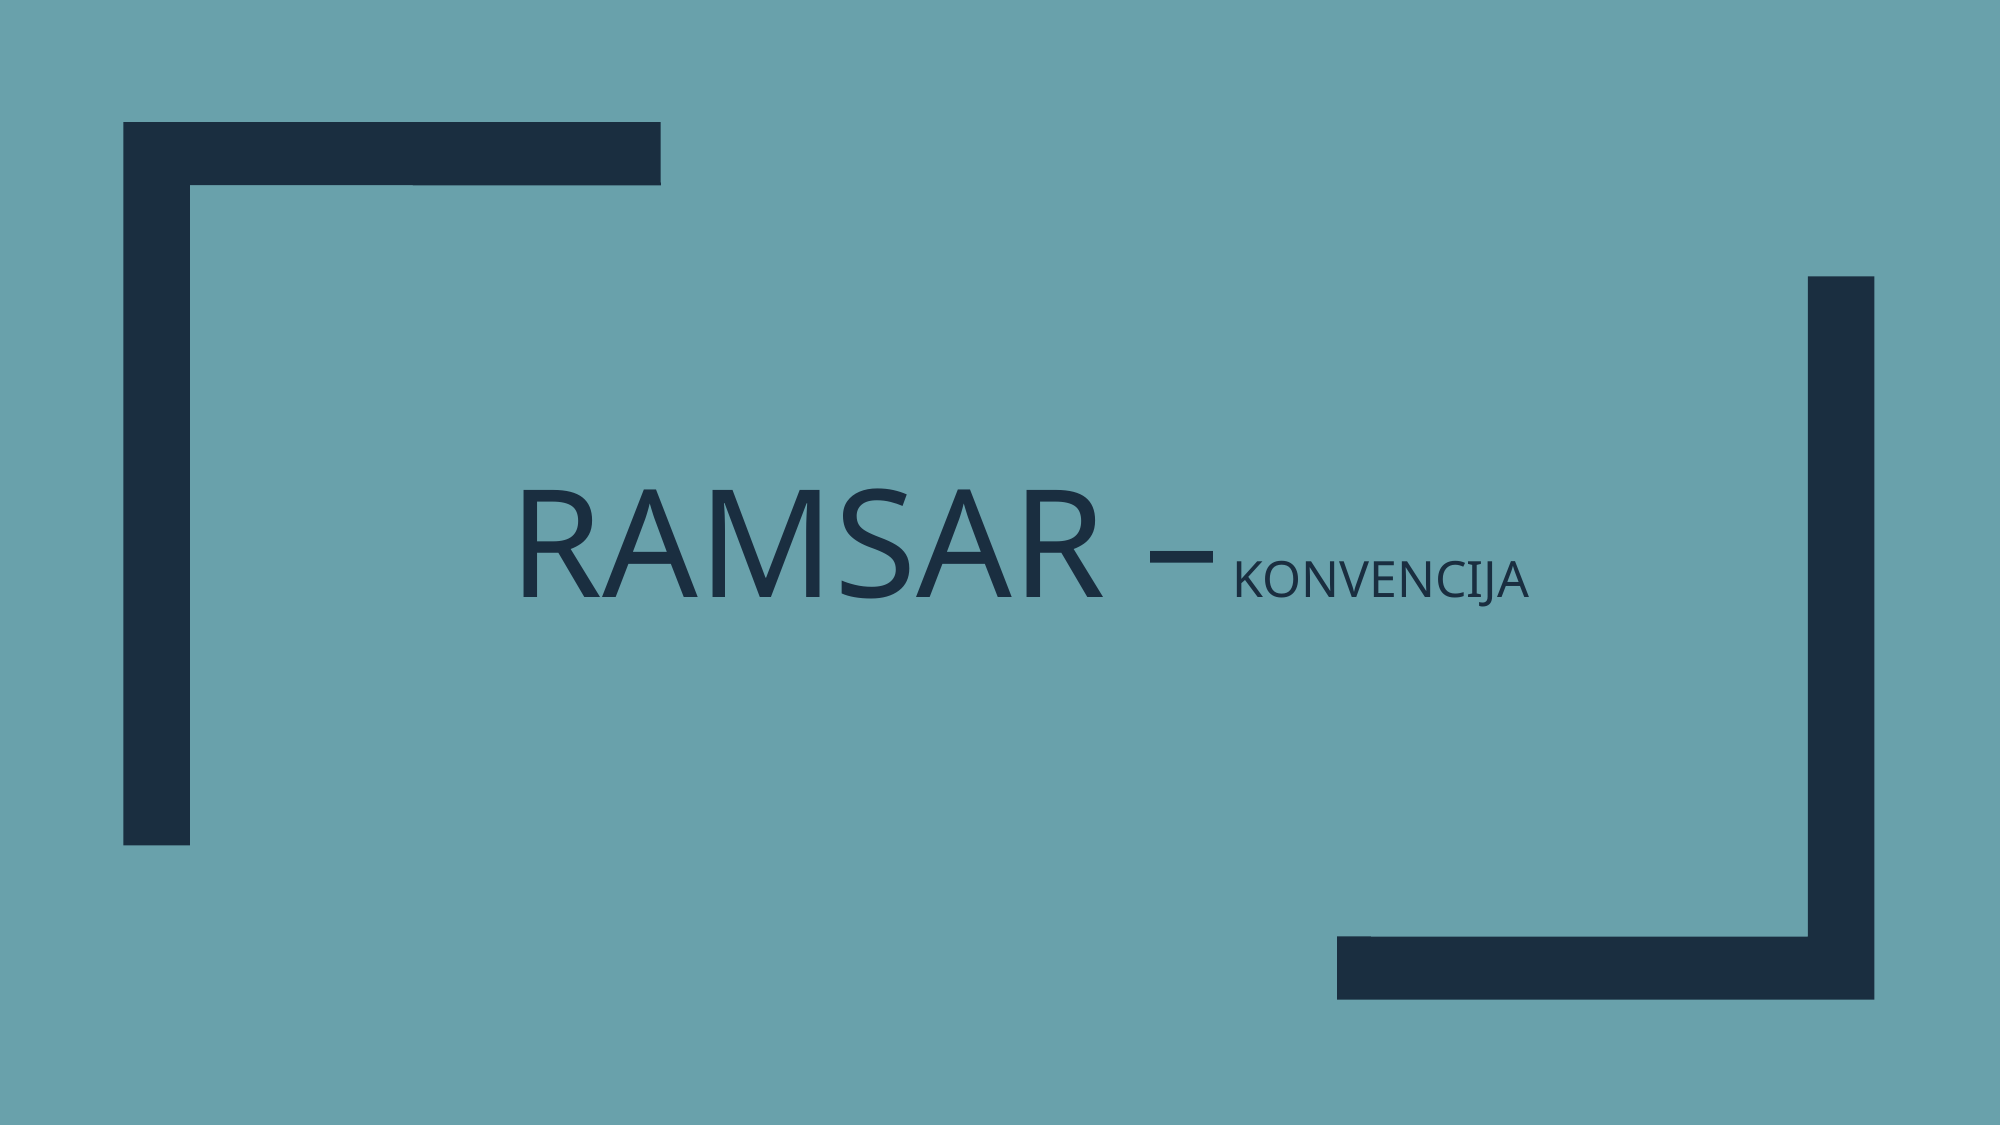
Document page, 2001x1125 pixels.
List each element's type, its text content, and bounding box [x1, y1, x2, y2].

title RAMSAR – KONVENCIJA [314, 293, 1686, 638]
